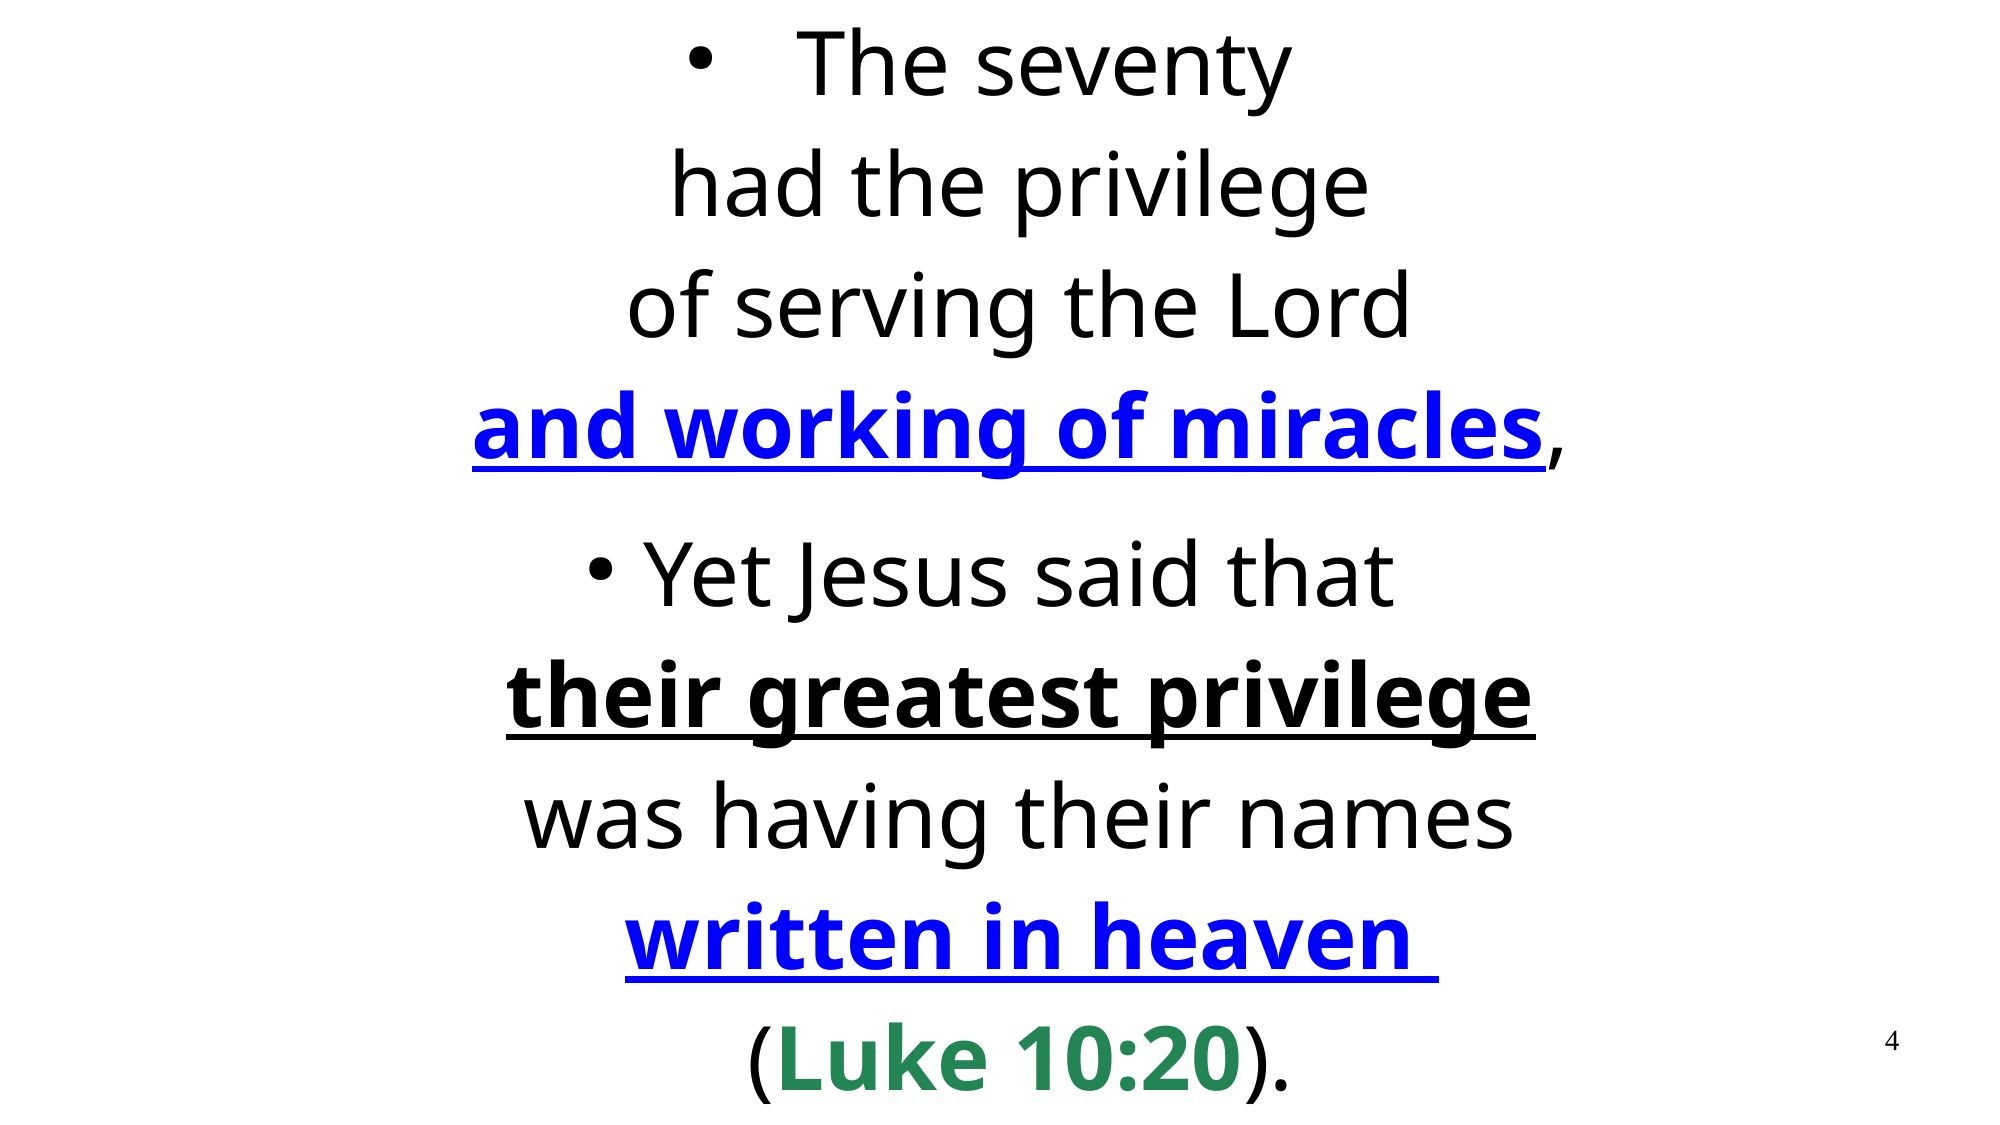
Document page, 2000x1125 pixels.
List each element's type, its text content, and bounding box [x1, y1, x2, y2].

list The seventy had the privilege of serving the Lord and working of miracles, Yet Jesus said that their greatest privilege was having their names written in heaven (Luke 10:20). [0, 0, 1996, 1123]
